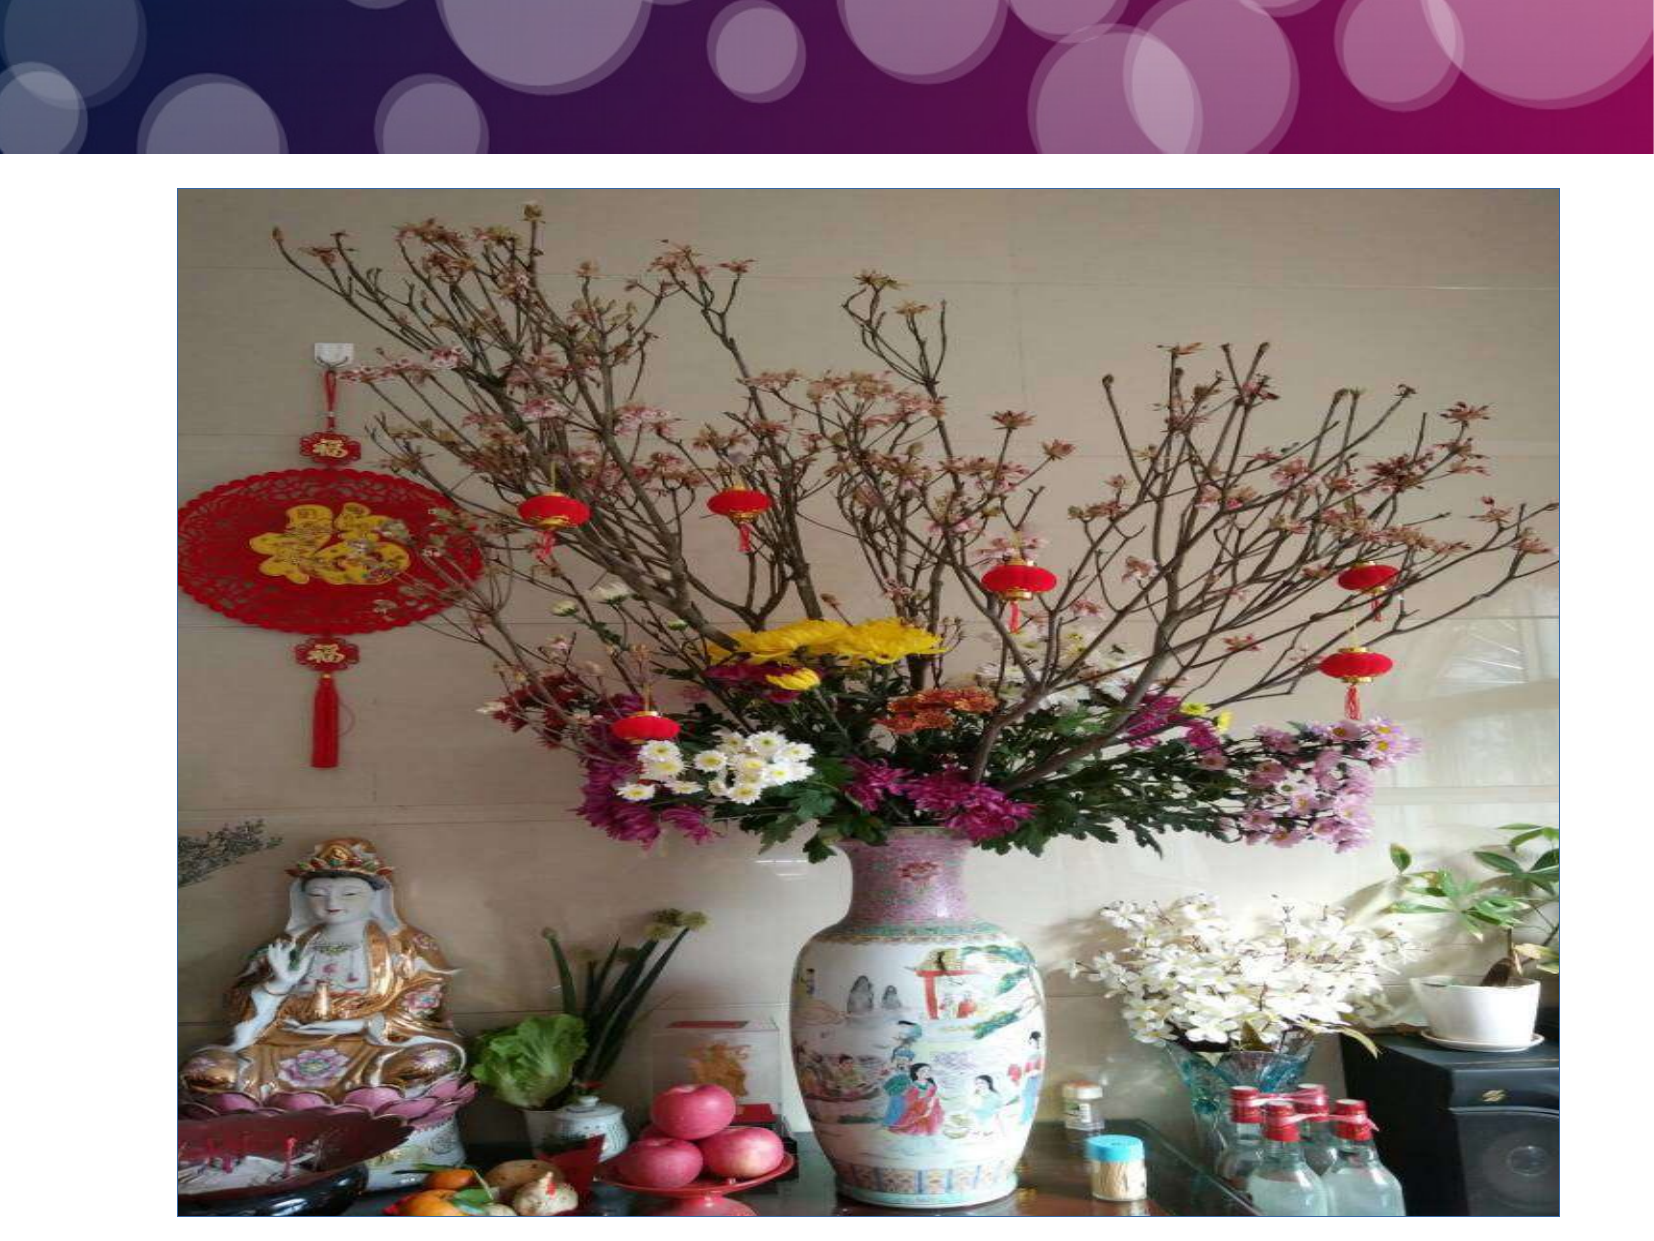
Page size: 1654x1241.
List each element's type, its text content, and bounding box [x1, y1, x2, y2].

picture [0, 0, 1654, 154]
picture [177, 188, 1560, 1217]
title Décoration de la maison [82, 159, 1571, 331]
